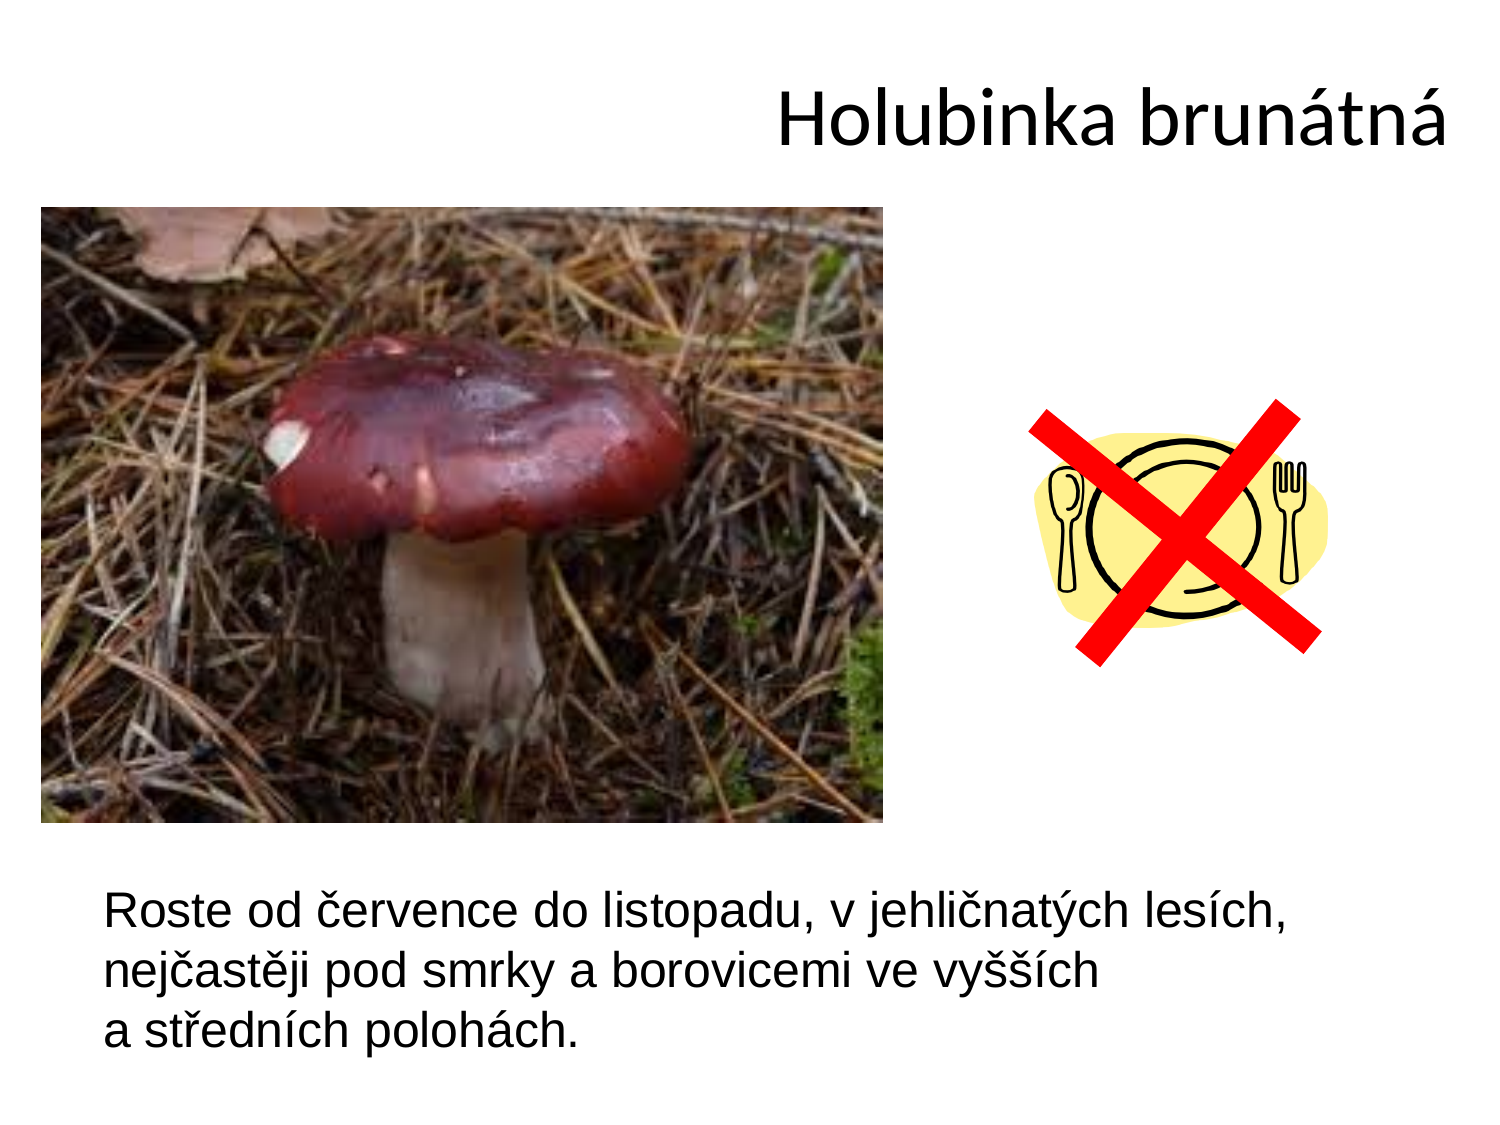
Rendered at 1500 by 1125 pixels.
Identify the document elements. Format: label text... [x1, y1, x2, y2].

picture [1133, 561, 1270, 628]
picture [41, 207, 883, 823]
picture [1034, 438, 1161, 628]
text_box Holubinka brunátná [761, 54, 1465, 171]
picture [1078, 433, 1247, 515]
picture [1207, 433, 1328, 628]
text_box Roste od července do listopadu, v jehličnatých lesích, nejčastěji pod smrky a borovicemi ve vyšších a středních polohách. [88, 869, 1353, 1065]
text_box [1028, 398, 1322, 668]
